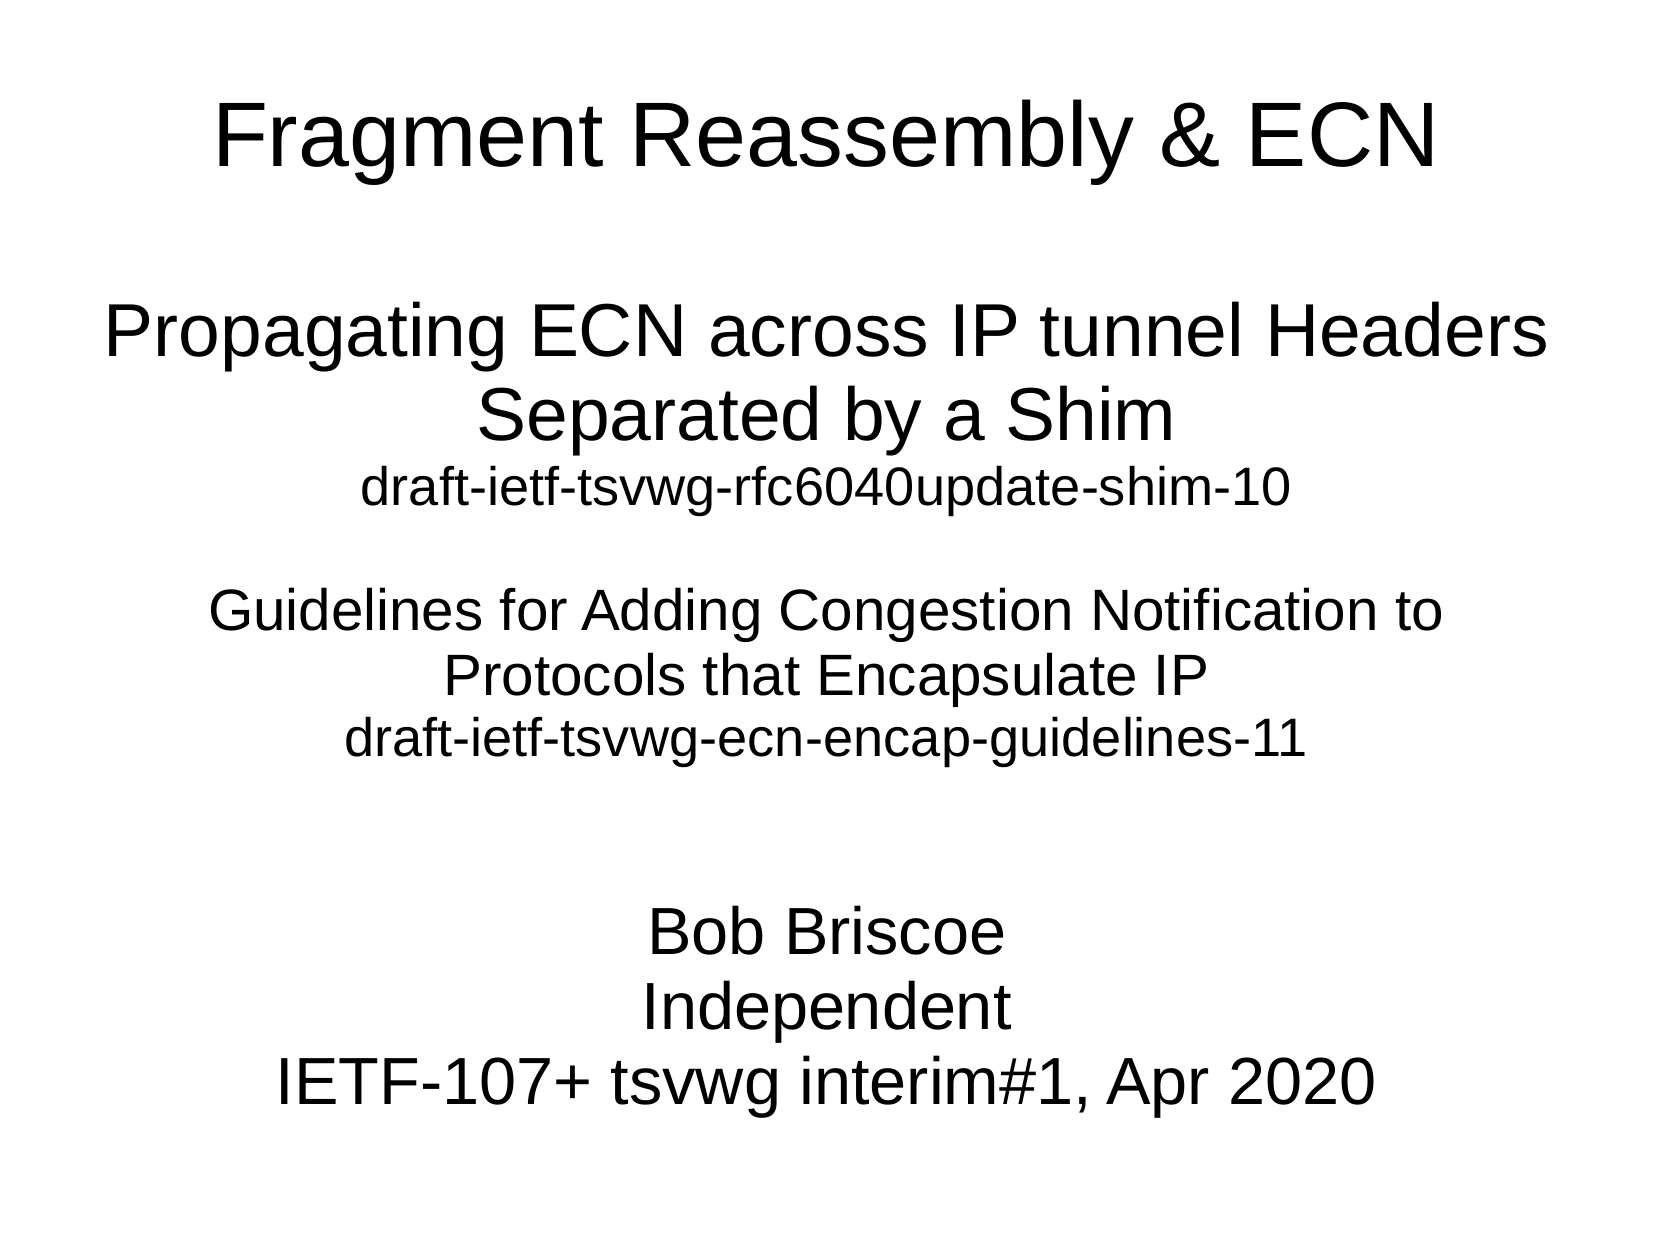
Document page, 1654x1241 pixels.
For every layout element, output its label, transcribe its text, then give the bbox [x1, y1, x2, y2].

title Fragment Reassembly & ECN Propagating ECN across IP tunnel Headers Separated by a Shim draft-ietf-tsvwg-rfc6040update-shim-10 Guidelines for Adding Congestion Notification to Protocols that Encapsulate IP draft-ietf-tsvwg-ecn-encap-guidelines-11 [82, 83, 1571, 769]
subtitle Bob Briscoe Independent IETF-107+ tsvwg interim#1, Apr 2020 [82, 814, 1571, 1199]
